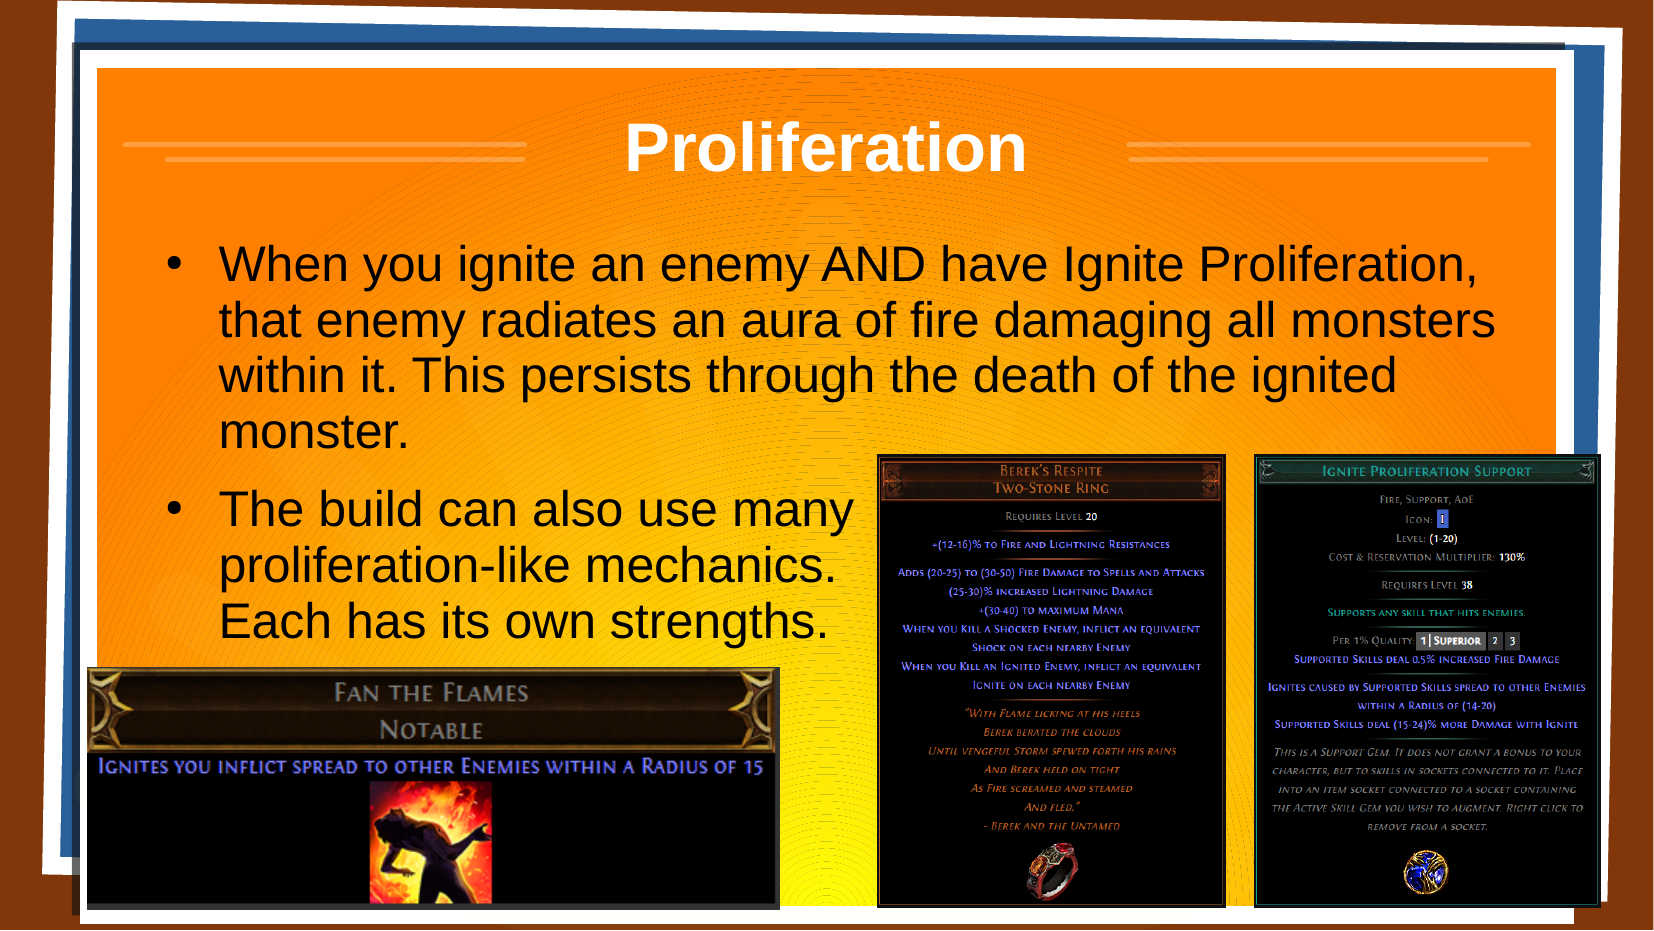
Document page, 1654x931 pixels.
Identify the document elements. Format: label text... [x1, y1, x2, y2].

list When you ignite an enemy AND have Ignite Proliferation, that enemy radiates an aura of fire damaging all monsters within it. This persists through the death of the ignited monster. The build can also use many proliferation-like mechanics. Each has its own strengths. [147, 236, 1506, 827]
picture [877, 454, 1226, 908]
picture [1254, 454, 1601, 908]
title Proliferation [531, 73, 1123, 222]
picture [87, 667, 780, 910]
